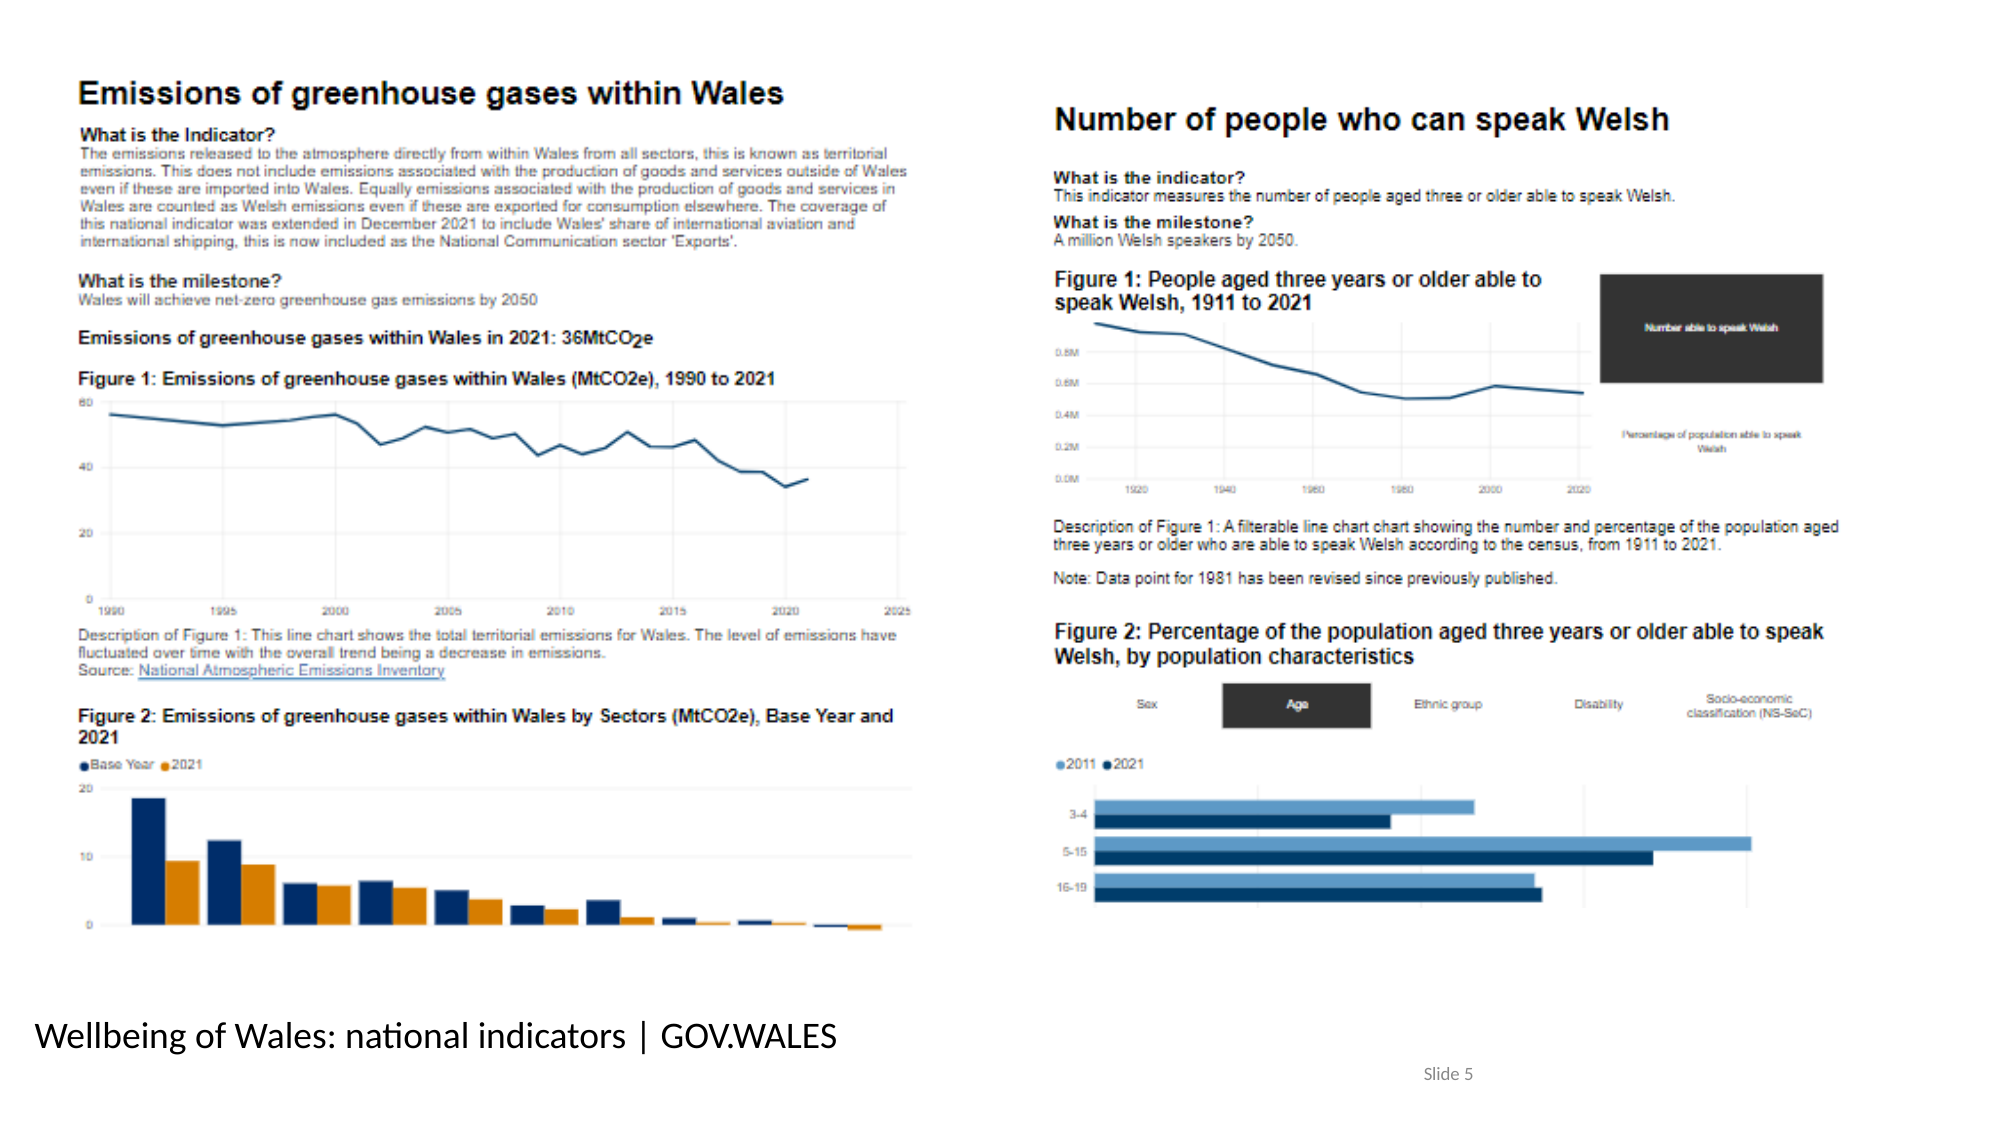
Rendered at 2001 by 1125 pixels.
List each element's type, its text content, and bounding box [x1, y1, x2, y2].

picture [1019, 56, 1867, 908]
picture [66, 56, 930, 945]
text_box Wellbeing of Wales: national indicators | GOV.WALES [19, 1003, 1020, 1065]
